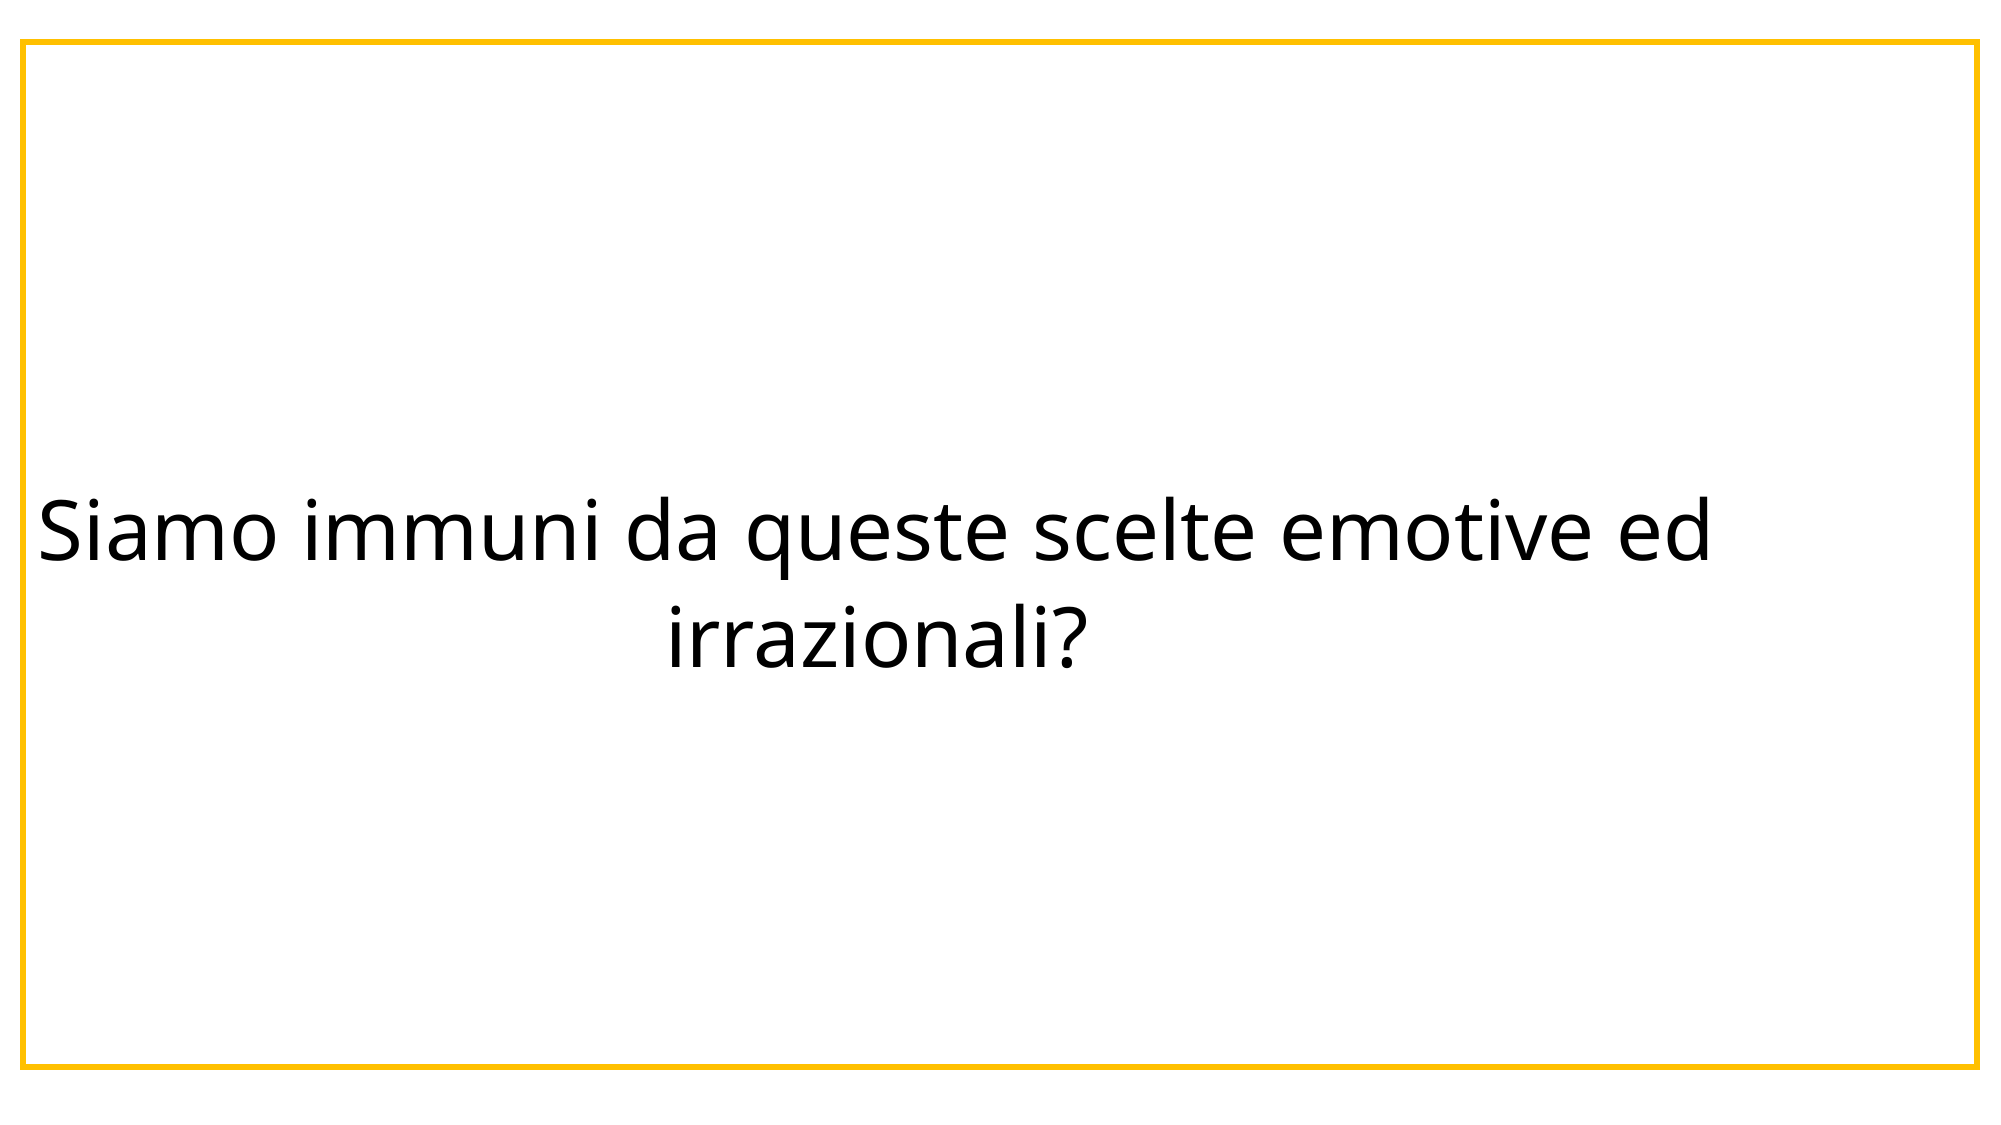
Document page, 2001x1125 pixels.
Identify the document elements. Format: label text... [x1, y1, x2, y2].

text_box Siamo immuni da queste scelte emotive ed irrazionali? [22, 42, 1978, 1067]
